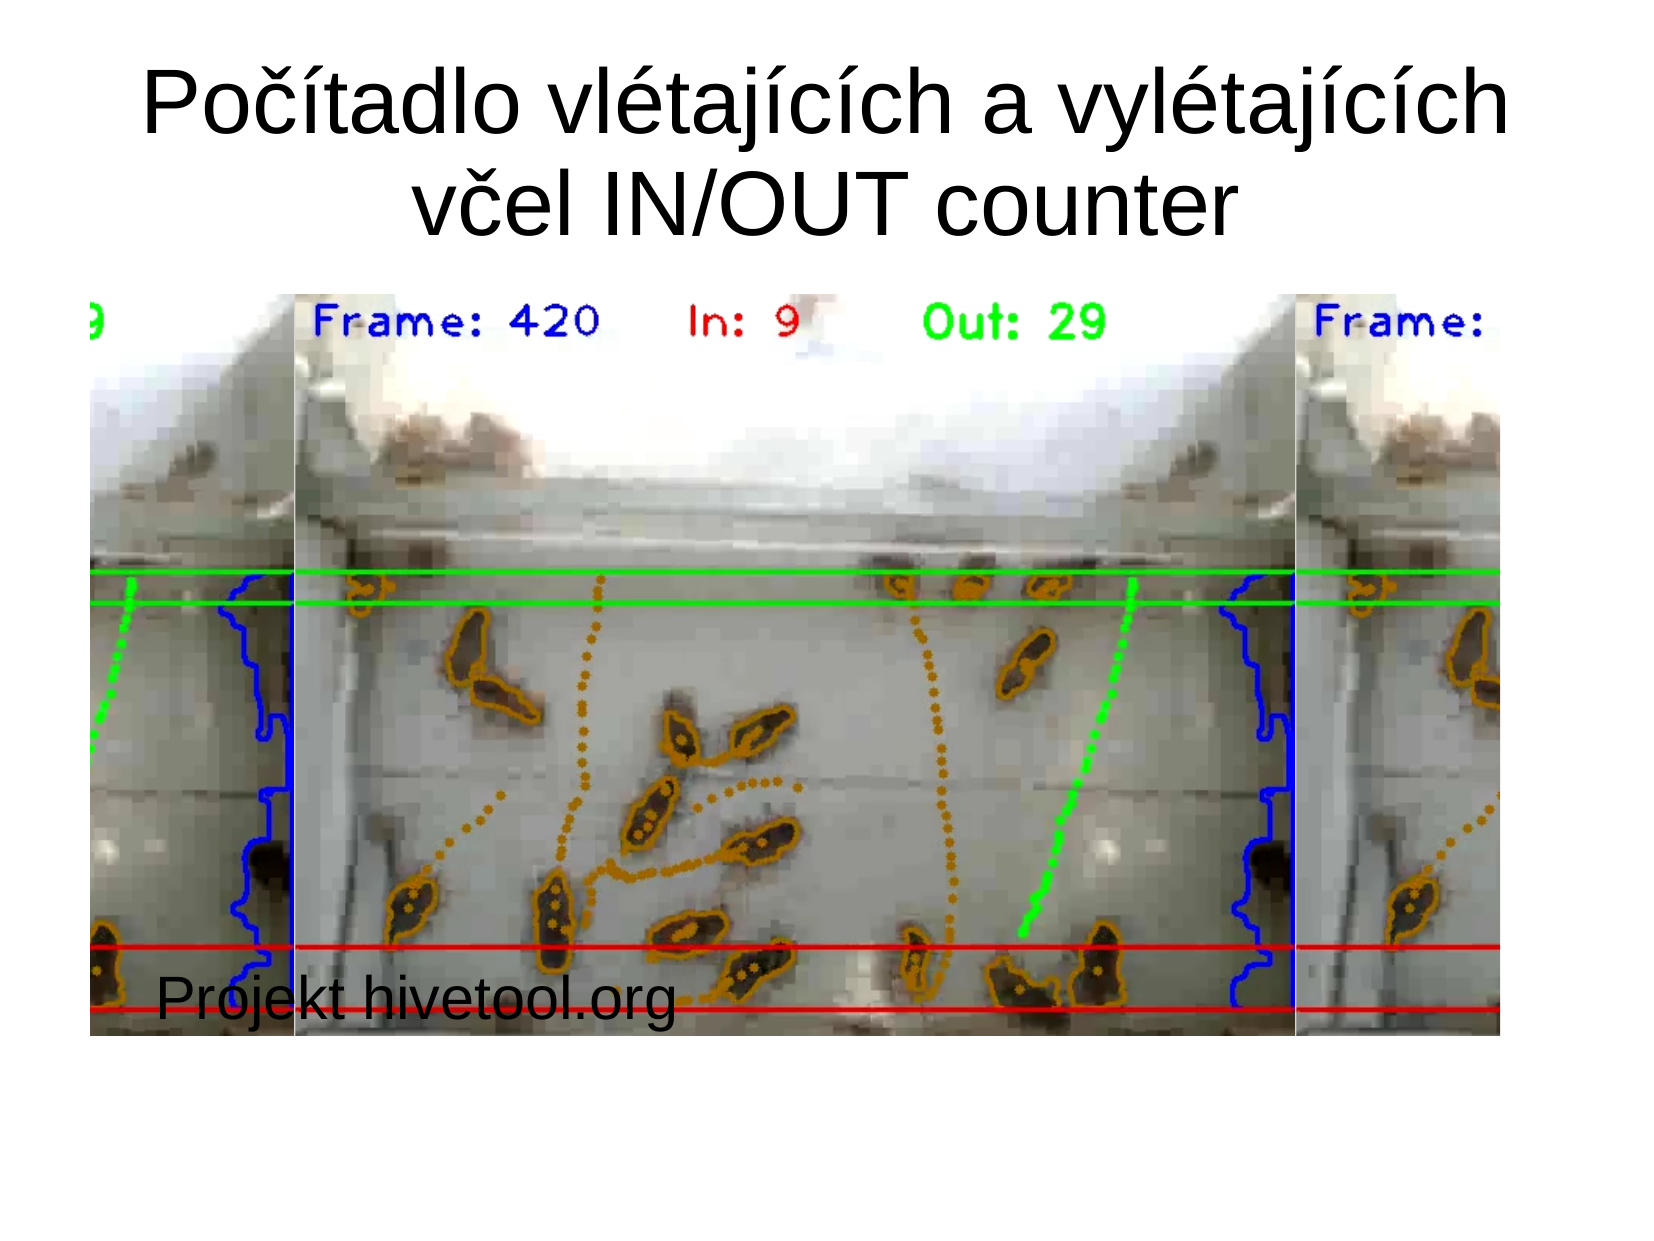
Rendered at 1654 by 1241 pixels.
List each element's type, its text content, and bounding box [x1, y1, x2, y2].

title Počítadlo vlétajících a vylétajících včel IN/OUT counter [82, 49, 1571, 257]
list Projekt hivetool.org [90, 294, 1501, 1036]
